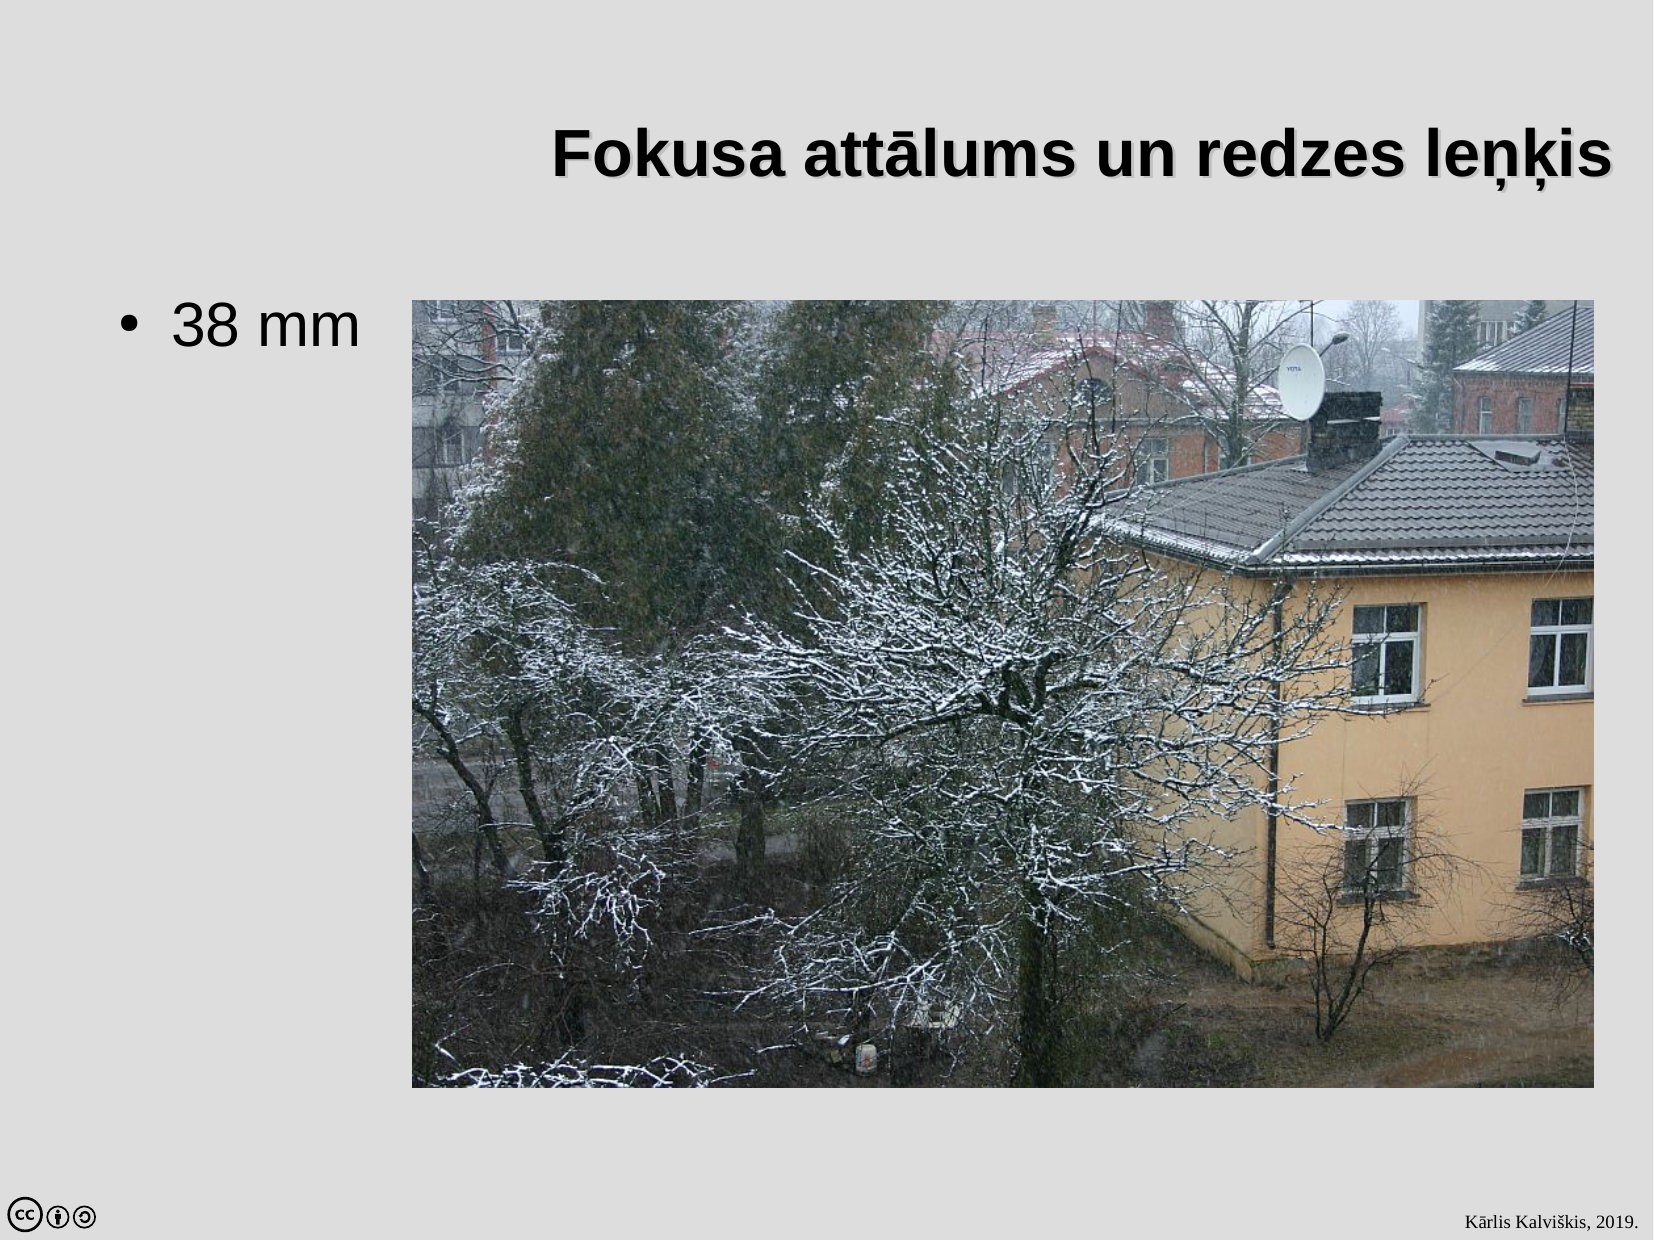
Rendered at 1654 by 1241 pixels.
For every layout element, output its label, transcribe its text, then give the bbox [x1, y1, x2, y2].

title Fokusa attālums un redzes leņķis [42, 49, 1615, 257]
list 38 mm [82, 290, 1571, 1094]
picture [412, 300, 1594, 1089]
